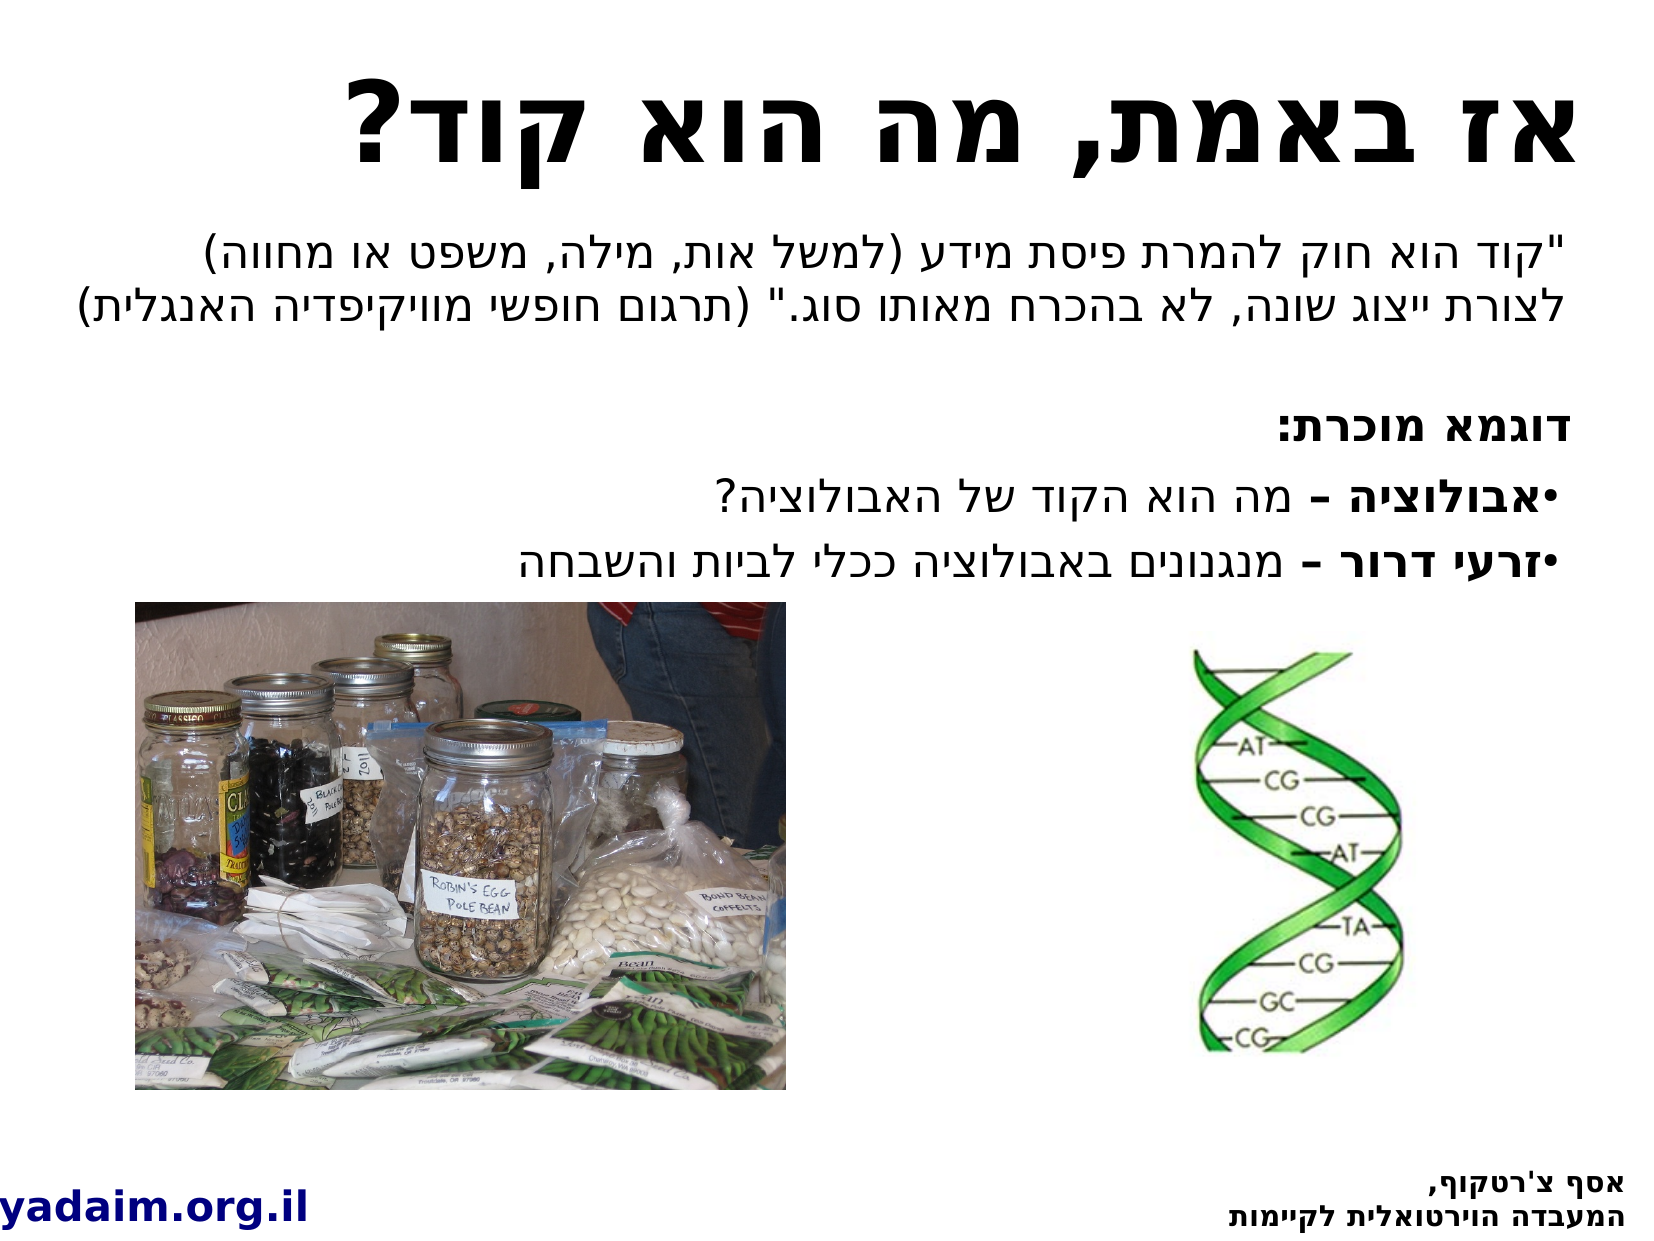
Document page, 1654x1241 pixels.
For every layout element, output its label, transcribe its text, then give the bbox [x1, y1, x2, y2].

text_box זרעי דרור – מנגנונים באבולוציה ככלי לביות והשבחה [594, 527, 1574, 593]
text_box אז באמת, מה הוא קוד? [460, 50, 1601, 190]
text_box דוגמא מוכרת: [1285, 391, 1604, 458]
text_box "קוד הוא חוק להמרת פיסת מידע (למשל אות, מילה, משפט או מחווה) לצורת ייצוג שונה, לא בהכרח מאותו סוג." (תרגום חופשי מוויקיפדיה האנגלית) [217, 218, 1583, 335]
text_box bayadaim.org.il [13, 1175, 324, 1237]
text_box אבולוציה – מה הוא הקוד של האבולוציה? [781, 462, 1574, 527]
picture [1090, 631, 1524, 1071]
picture [135, 602, 786, 1090]
text_box אסף צ'רטקוף, המעבדה הוירטואלית לקיימות [1181, 1157, 1641, 1238]
